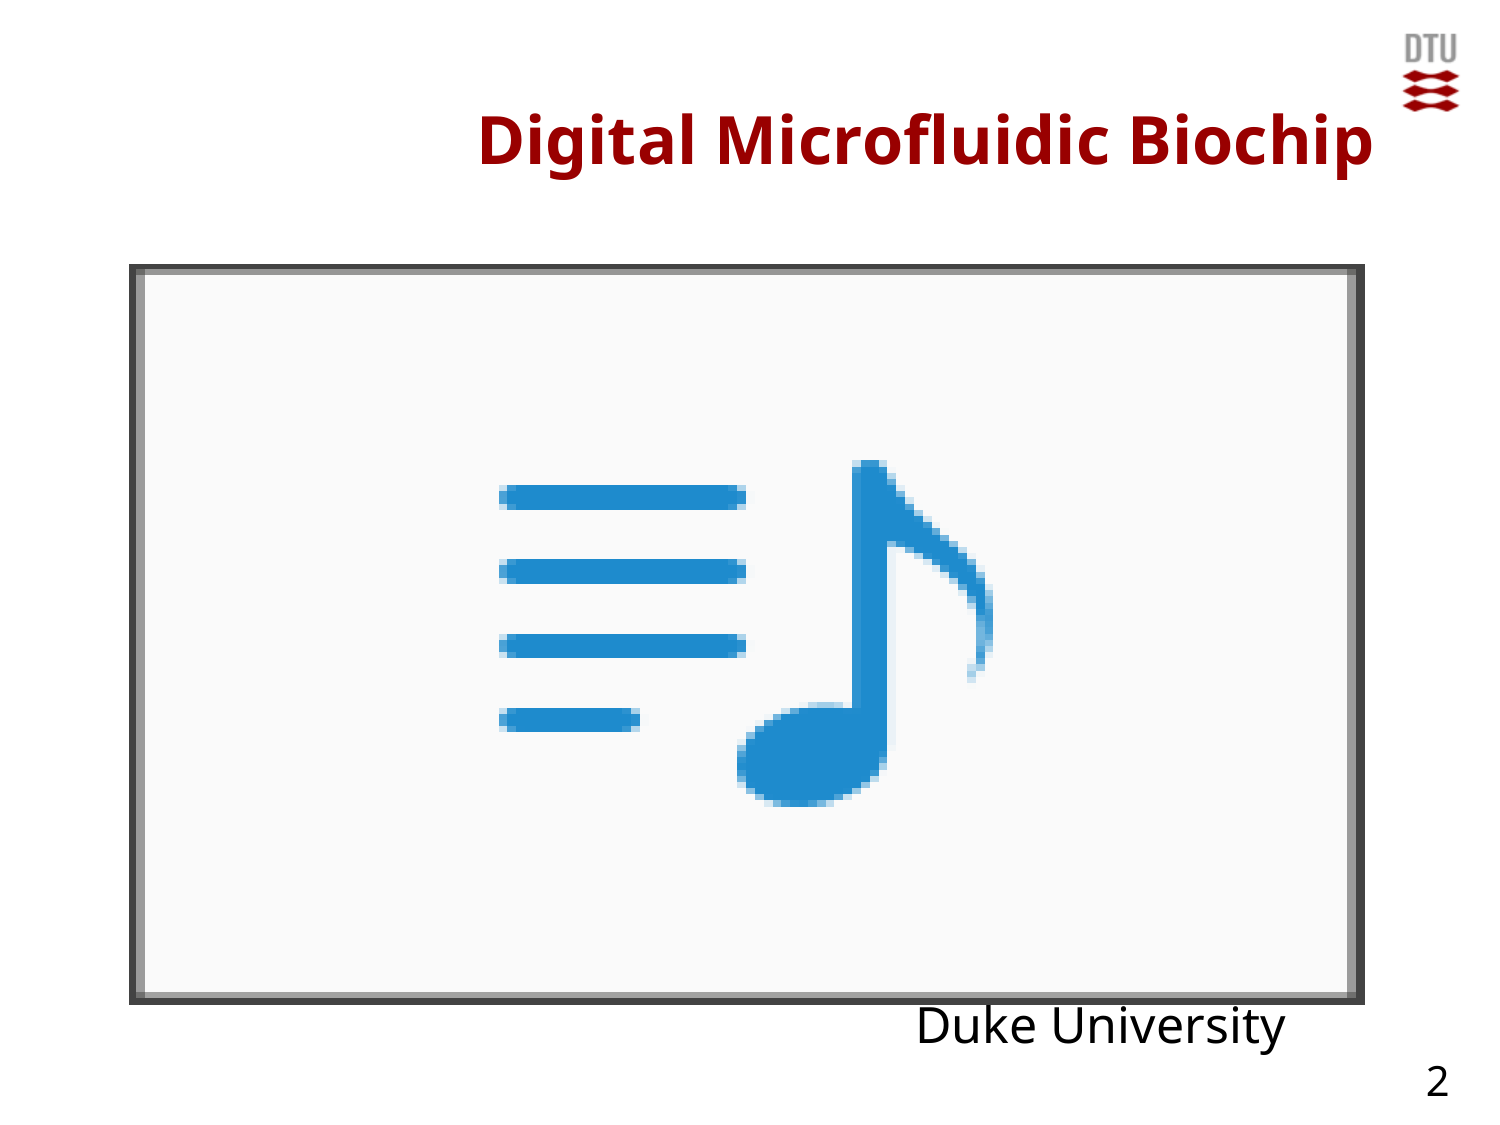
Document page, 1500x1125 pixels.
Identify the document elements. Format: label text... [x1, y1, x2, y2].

text_box Duke University [900, 989, 1347, 1062]
title Digital Microfluidic Biochip [99, 46, 1375, 235]
text_box [128, 263, 1366, 1006]
picture [1381, 3, 1496, 130]
